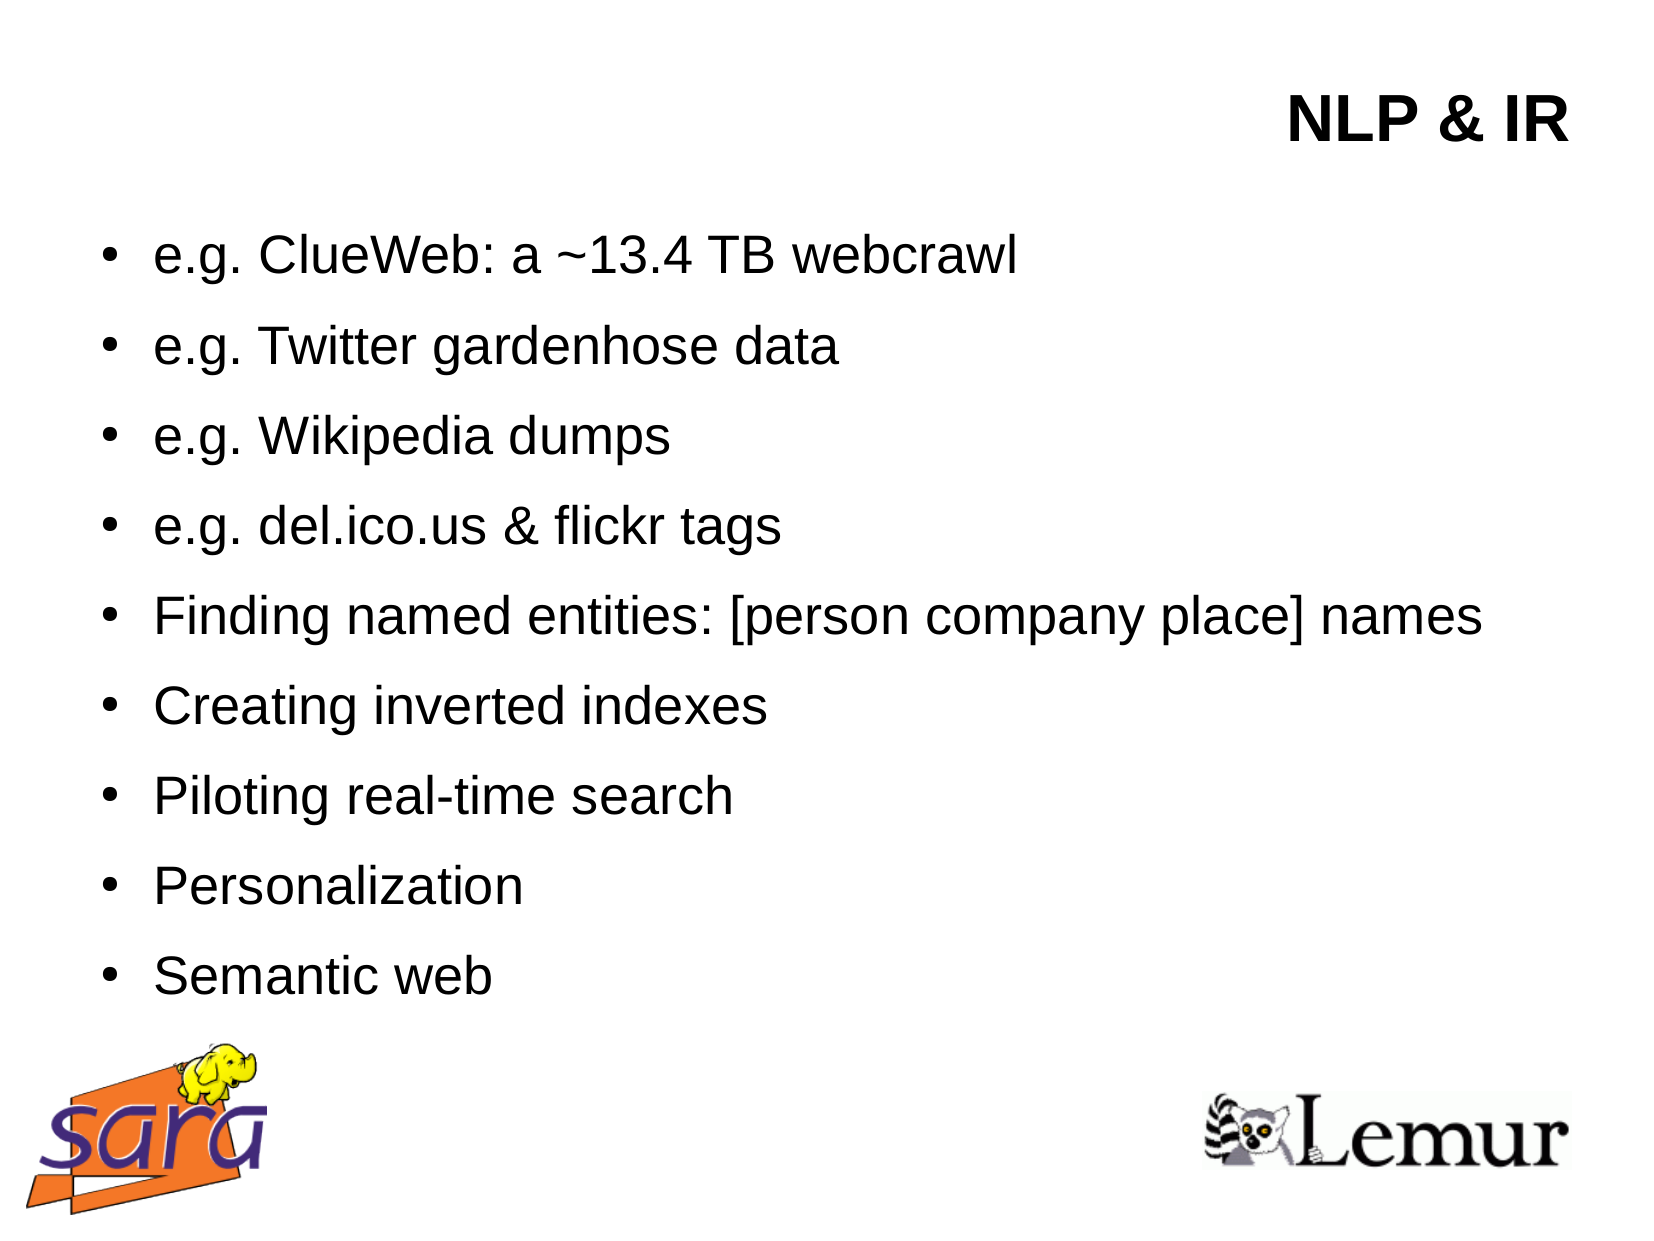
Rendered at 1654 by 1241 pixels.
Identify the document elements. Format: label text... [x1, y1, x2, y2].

list e.g. ClueWeb: a ~13.4 TB webcrawl e.g. Twitter gardenhose data e.g. Wikipedia dumps e.g. del.ico.us & flickr tags Finding named entities: [person company place] names Creating inverted indexes Piloting real-time search Personalization Semantic web [82, 225, 1571, 1044]
picture [26, 1029, 267, 1215]
title NLP & IR [82, 49, 1571, 188]
picture [1202, 1091, 1572, 1170]
